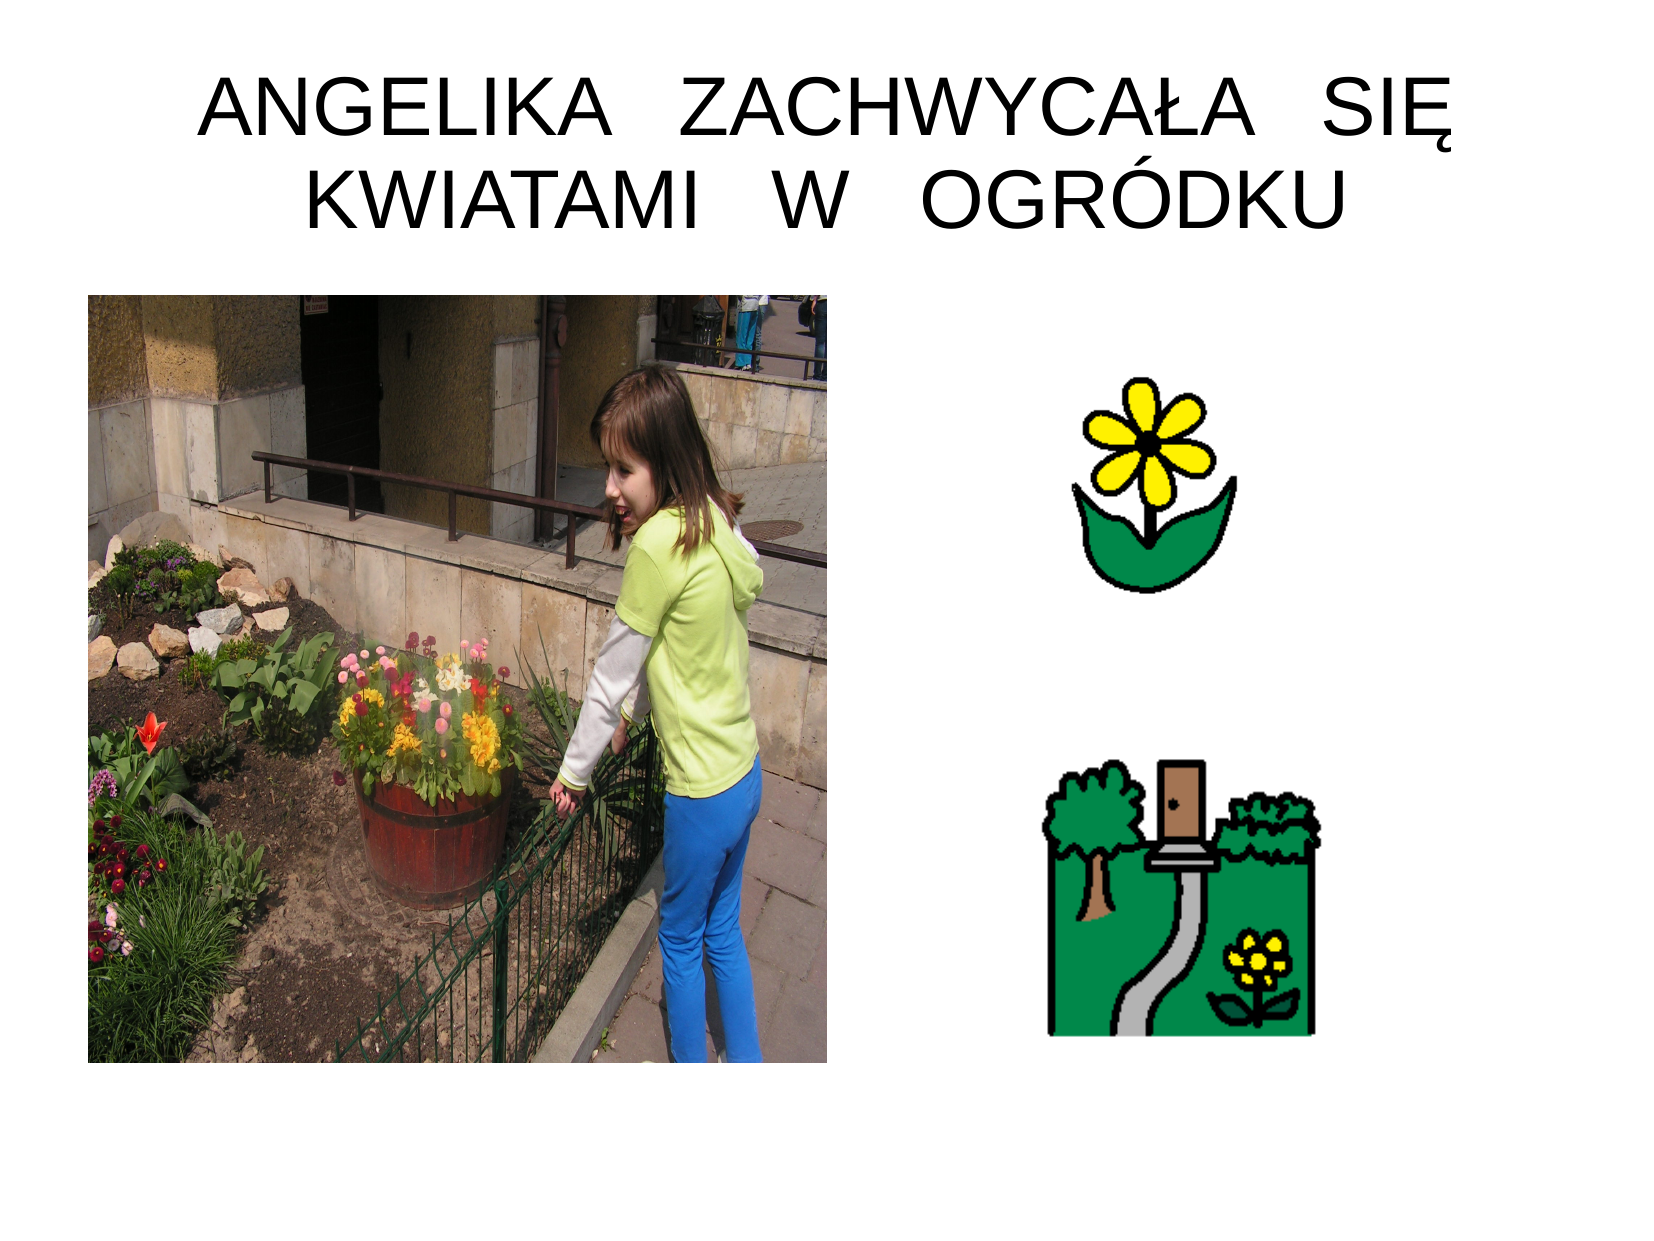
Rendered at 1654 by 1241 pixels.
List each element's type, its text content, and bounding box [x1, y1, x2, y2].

picture [1003, 738, 1359, 1063]
picture [1003, 354, 1300, 608]
picture [88, 295, 827, 1063]
title ANGELIKA ZACHWYCAŁA SIĘ KWIATAMI W OGRÓDKU [82, 49, 1571, 257]
